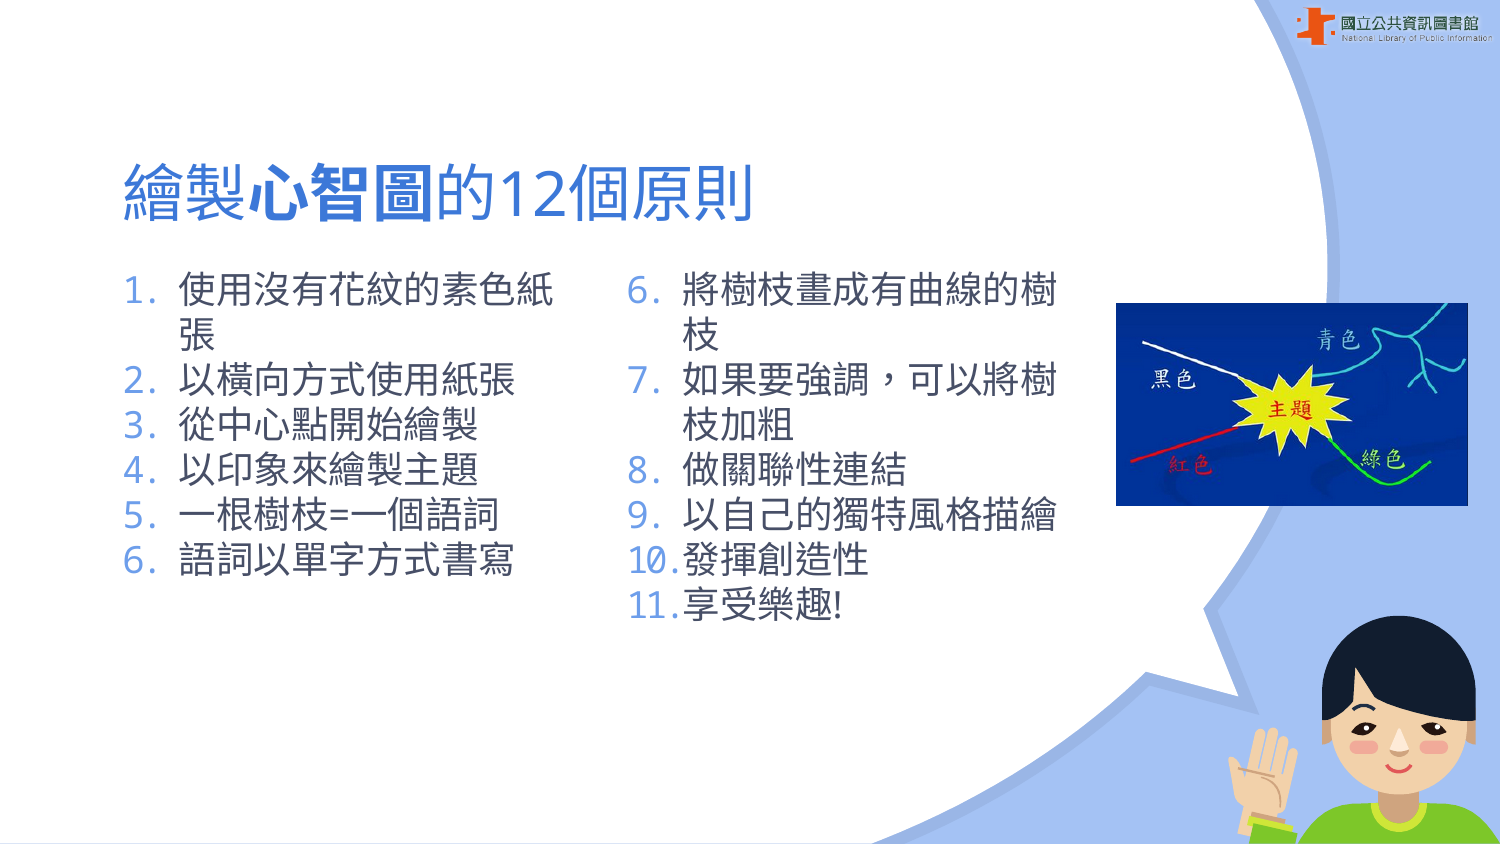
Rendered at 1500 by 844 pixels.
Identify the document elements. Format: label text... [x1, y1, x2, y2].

list 使用沒有花紋的素色紙張 以橫向方式使用紙張 從中心點開始繪製 以印象來繪製主題 一根樹枝=一個語詞 語詞以單字方式書寫 [107, 250, 583, 744]
text_box [1228, 727, 1298, 844]
list 將樹枝畫成有曲線的樹枝 如果要強調，可以將樹枝加粗 做關聯性連結 以自己的獨特風格描繪 發揮創造性 享受樂趣! [611, 250, 1087, 744]
text_box [1297, 615, 1500, 844]
picture [1116, 303, 1468, 506]
title 繪製心智圖的12個原則 [107, 121, 1087, 244]
picture [1287, 0, 1500, 52]
